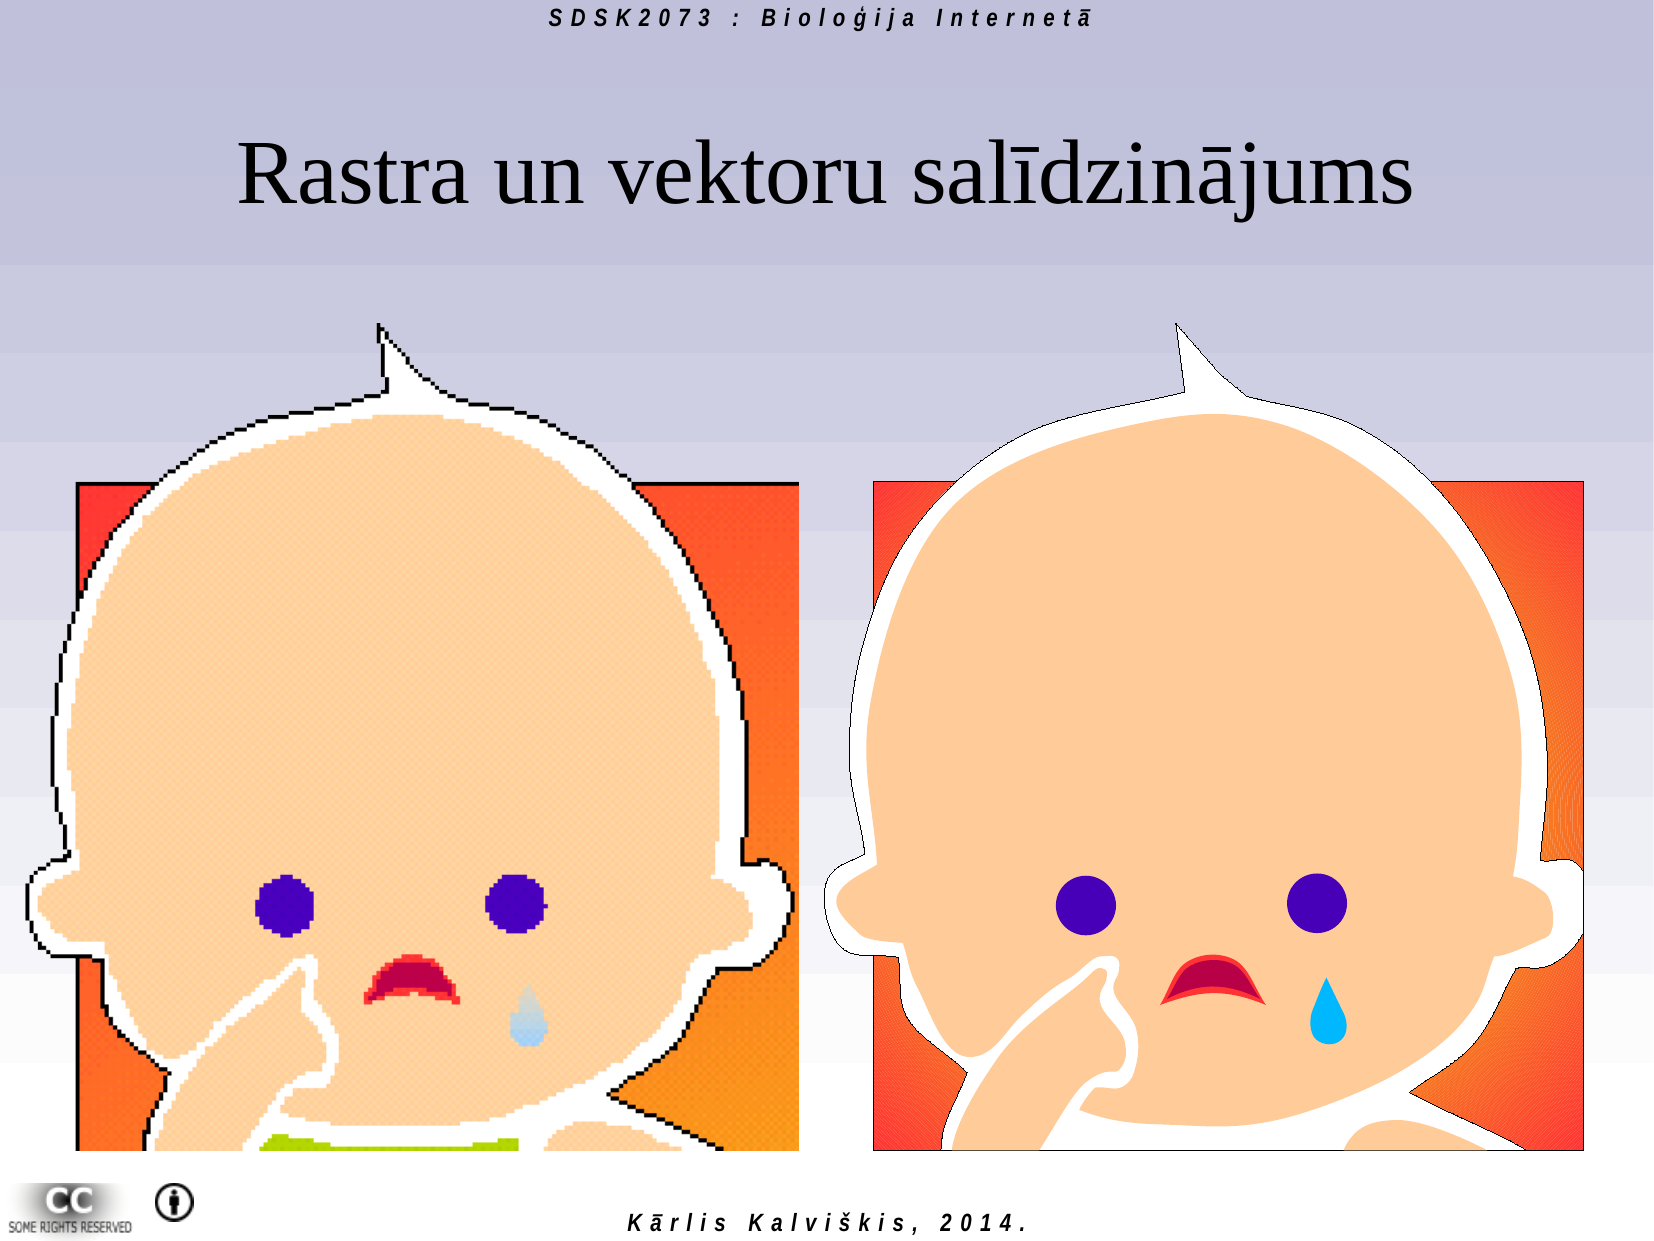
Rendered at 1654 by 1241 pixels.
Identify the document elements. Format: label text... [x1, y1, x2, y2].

text_box [824, 323, 1584, 1151]
title Rastra un vektoru salīdzinājums [29, 49, 1625, 296]
picture [0, 0, 1654, 1241]
